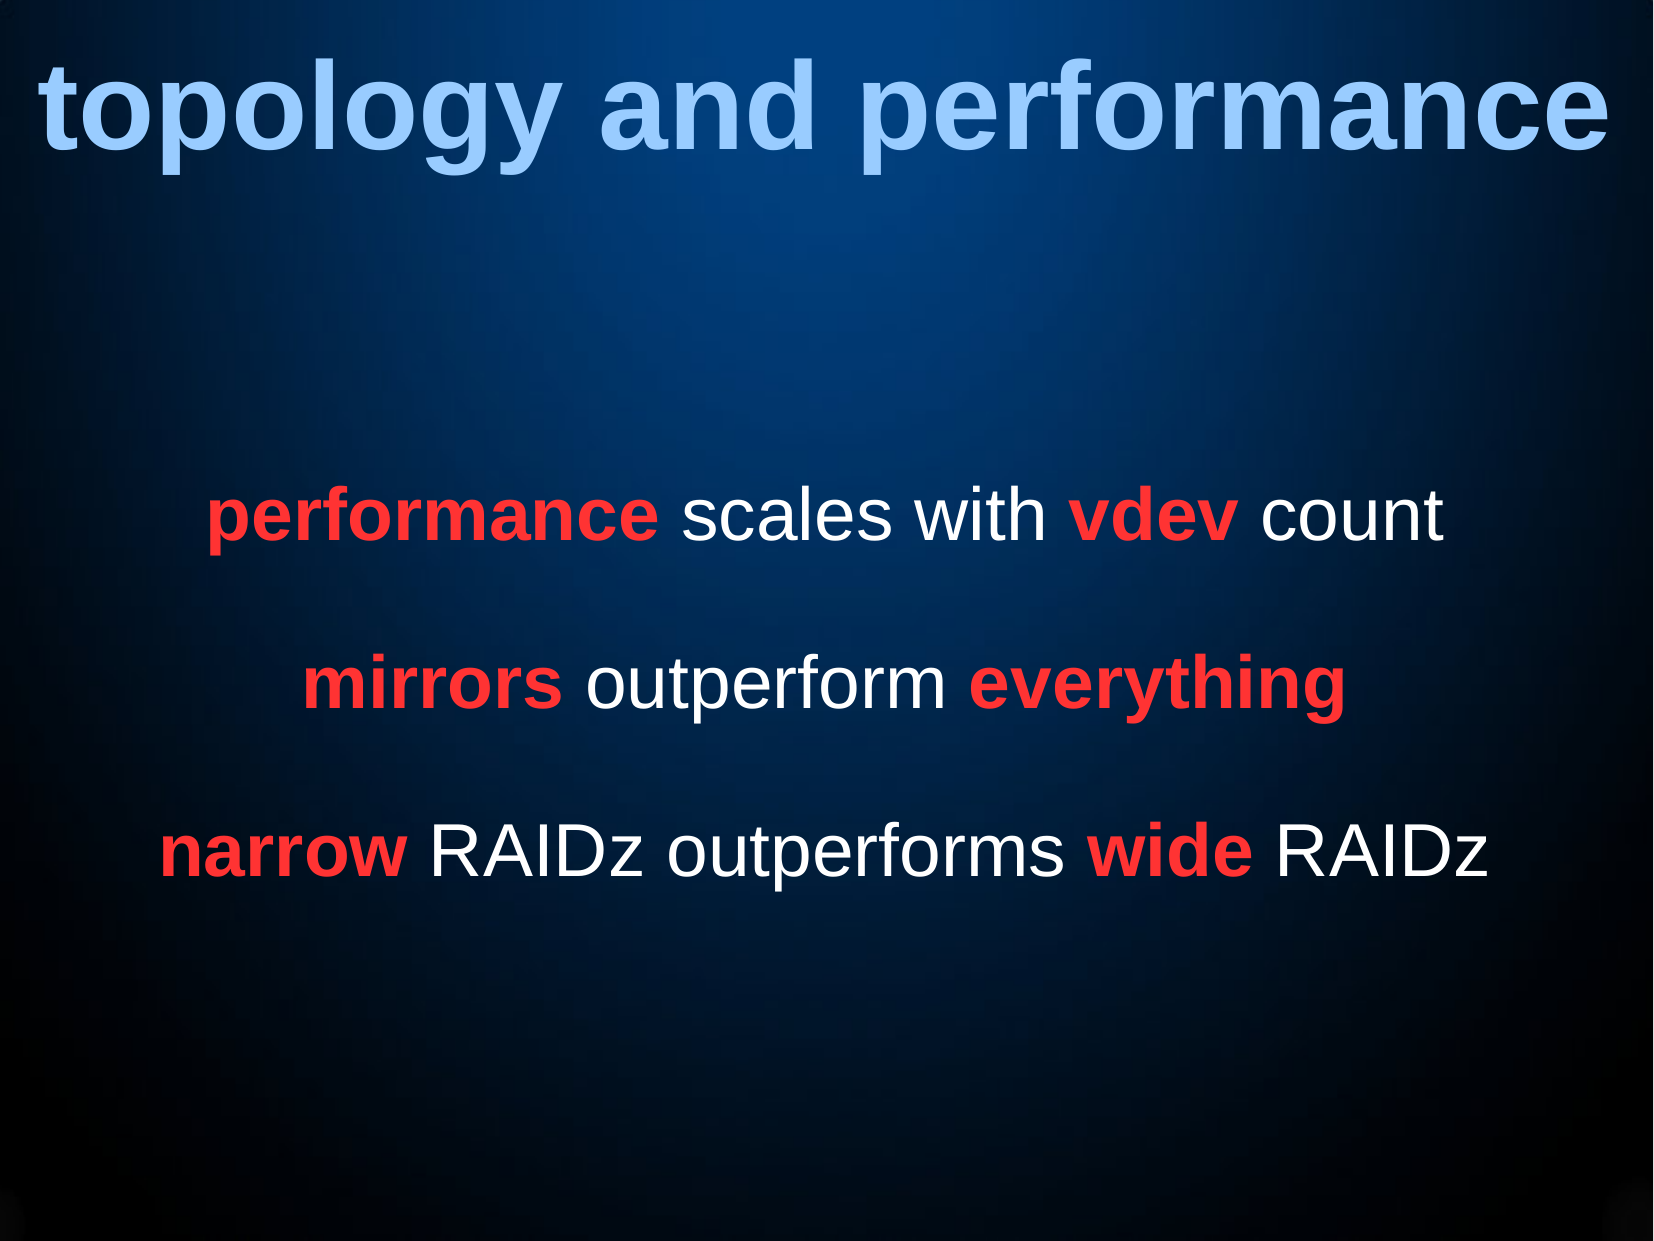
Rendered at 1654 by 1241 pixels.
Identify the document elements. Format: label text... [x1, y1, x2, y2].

title topology and performance [0, 2, 1651, 211]
picture [0, 0, 1654, 1241]
title performance scales with vdev count mirrors outperform everything narrow RAIDz outperforms wide RAIDz [60, 165, 1591, 1201]
